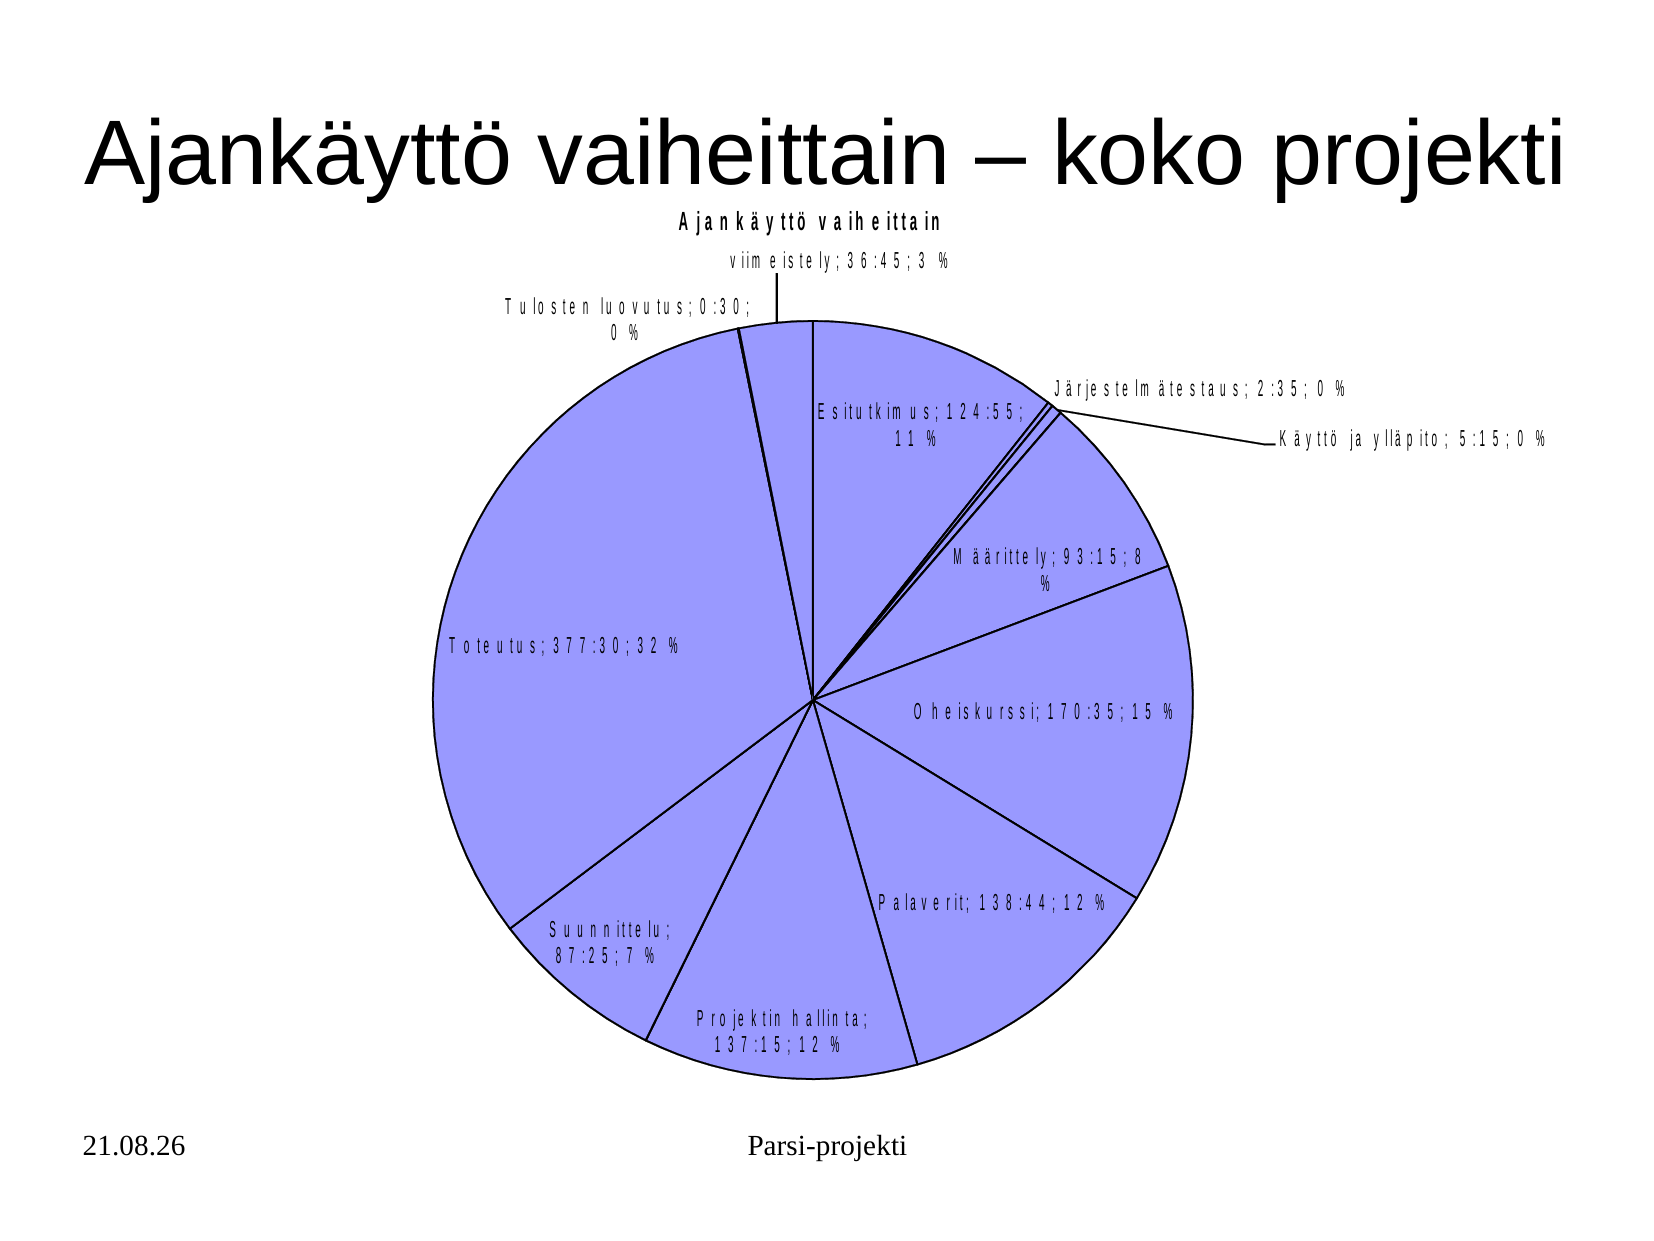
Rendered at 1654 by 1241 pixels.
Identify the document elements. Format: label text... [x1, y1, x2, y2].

title Ajankäyttö vaiheittain – koko projekti [82, 56, 1571, 187]
picture [13, 187, 1613, 1162]
